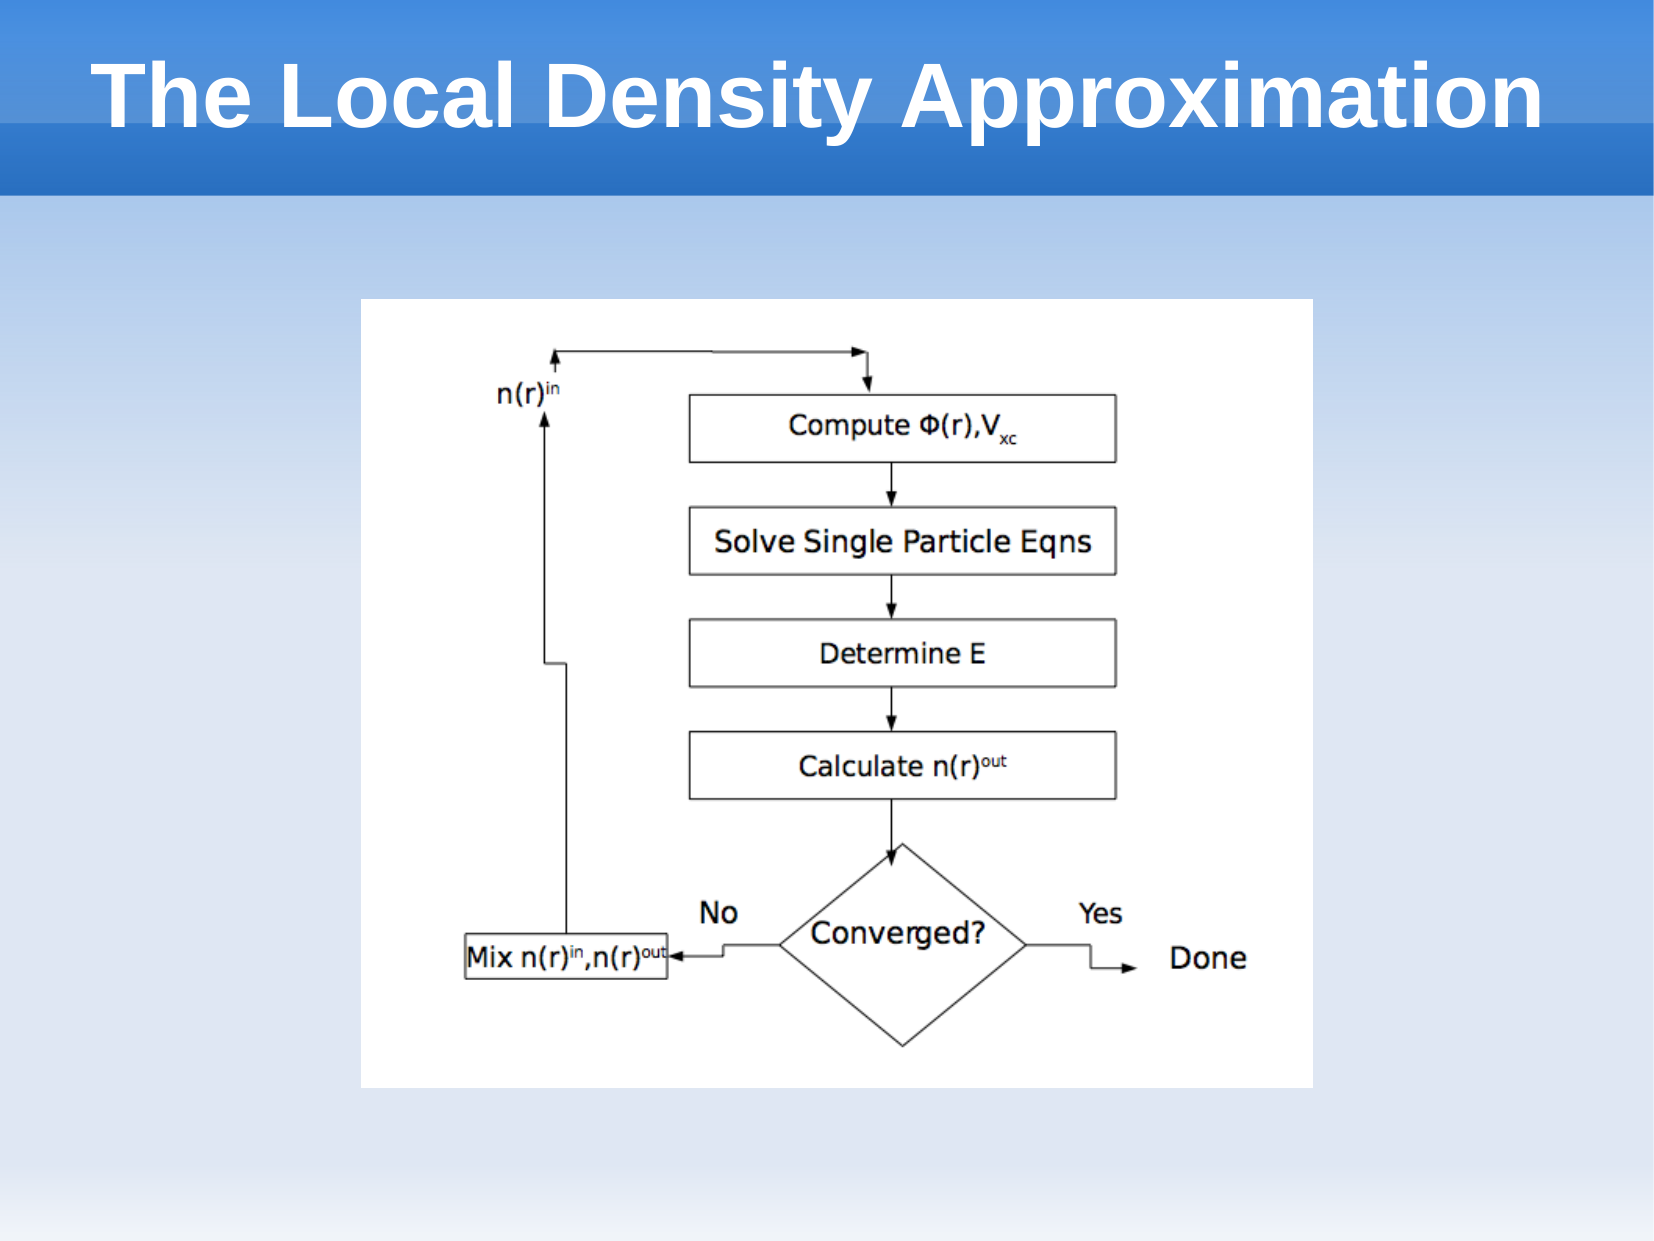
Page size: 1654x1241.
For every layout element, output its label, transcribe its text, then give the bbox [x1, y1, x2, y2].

picture [0, 0, 1654, 1241]
title The Local Density Approximation [75, 0, 1564, 204]
